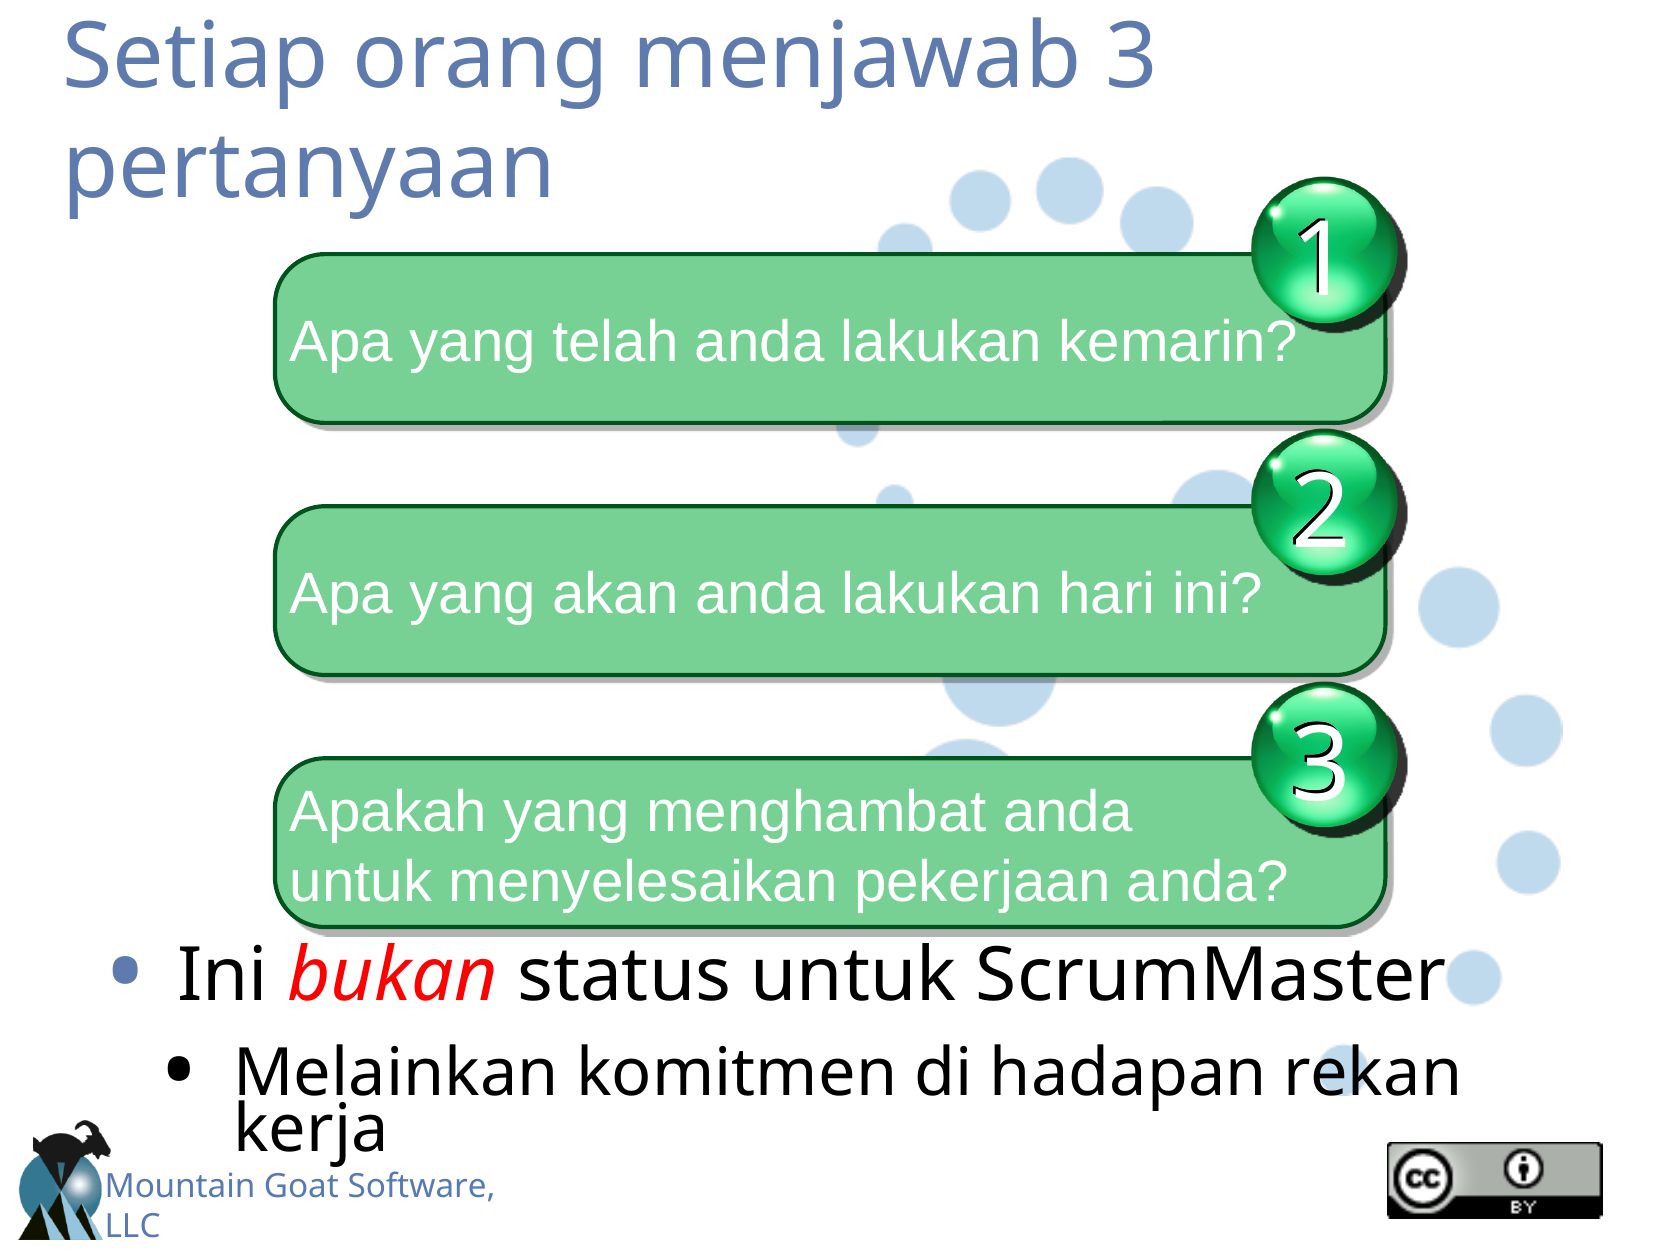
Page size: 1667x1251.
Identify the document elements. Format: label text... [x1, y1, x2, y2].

text_box Apakah yang menghambat anda untuk menyelesaikan pekerjaan anda? [274, 758, 1386, 928]
picture [18, 1120, 111, 1240]
picture [1387, 1142, 1603, 1219]
list Ini bukan status untuk ScrumMaster Melainkan komitmen di hadapan rekan kerja [56, 943, 1609, 1132]
text_box 2 [1277, 435, 1366, 573]
picture [835, 172, 1411, 338]
title Setiap orang menjawab 3 pertanyaan [56, 18, 1609, 194]
text_box 1 [1277, 183, 1366, 321]
text_box 3 [1277, 687, 1366, 825]
picture [835, 194, 1563, 943]
text_box Apa yang akan anda lakukan hari ini? [274, 506, 1386, 676]
text_box Apa yang telah anda lakukan kemarin? [274, 254, 1386, 423]
